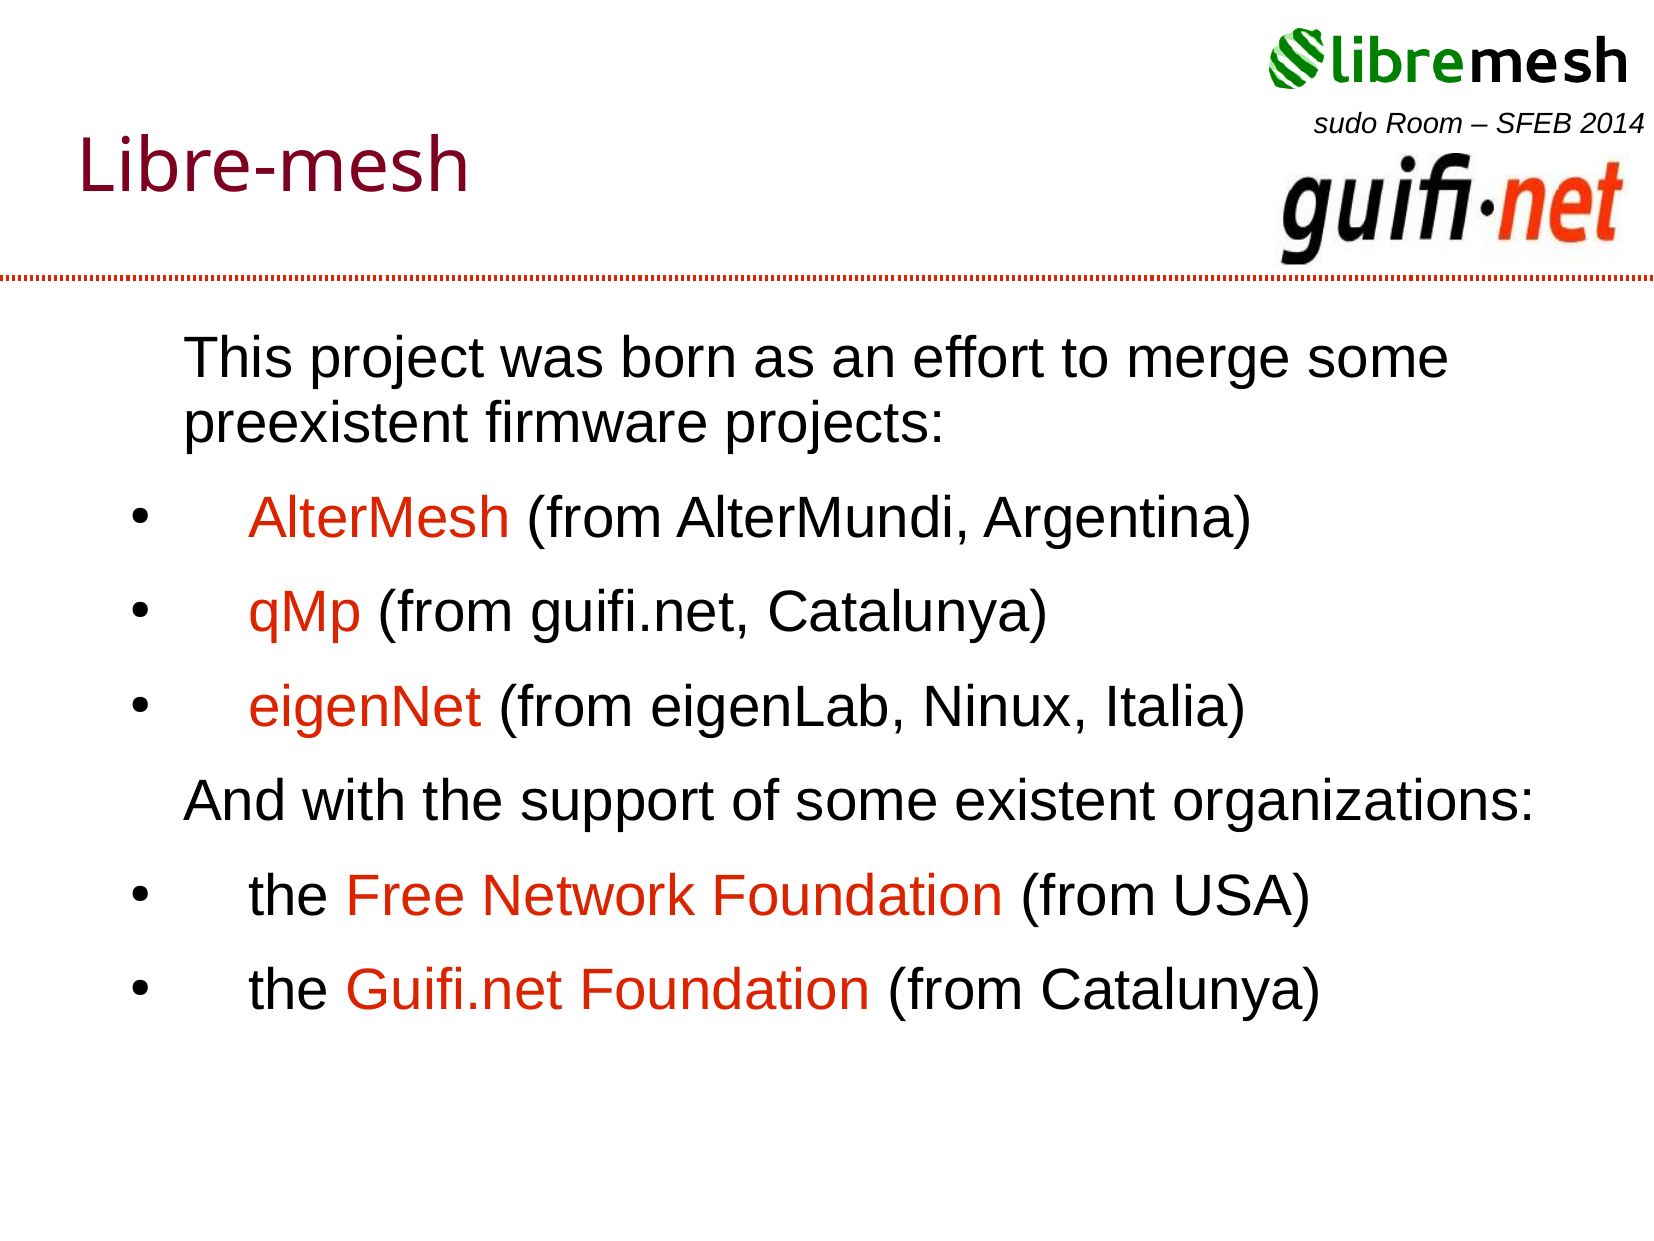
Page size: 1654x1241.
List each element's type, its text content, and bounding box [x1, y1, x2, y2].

list This project was born as an effort to merge some preexistent firmware projects: AlterMesh (from AlterMundi, Argentina) qMp (from guifi.net, Catalunya) eigenNet (from eigenLab, Ninux, Italia) And with the support of some existent organizations: the Free Network Foundation (from USA) the Guifi.net Foundation (from Catalunya) [112, 324, 1601, 1129]
picture [1269, 28, 1626, 89]
text_box sudo Room – SFEB 2014 [1299, 100, 1654, 148]
picture [1275, 153, 1630, 266]
title Libre-mesh [76, 59, 1211, 267]
